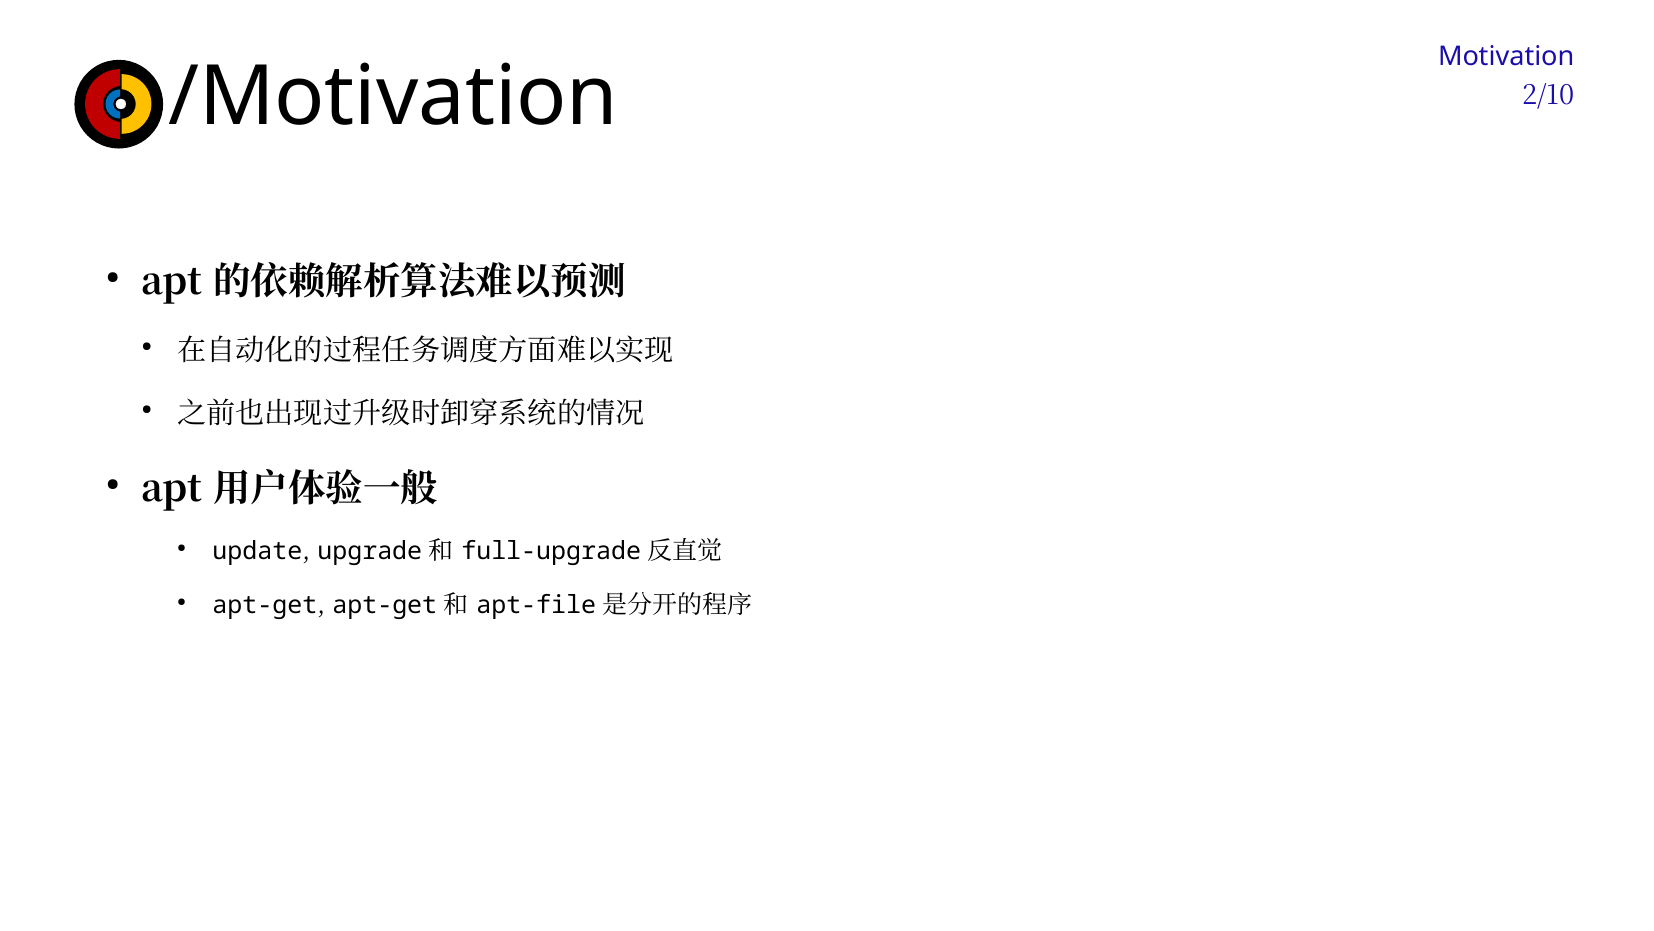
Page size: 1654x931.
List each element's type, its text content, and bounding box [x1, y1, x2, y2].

picture [71, 57, 153, 151]
text_box Motivation <number>/10 [1423, 29, 1625, 200]
text_box apt的依赖解析算法难以预测 在自动化的过程任务调度方面难以实现 之前也出现过升级时卸穿系统的情况 apt用户体验一般 update, upgrade和full-upgrade反直觉 apt-get, apt-get和apt-file是分开的程序 [106, 224, 1329, 711]
text_box /Motivation [153, 28, 697, 163]
